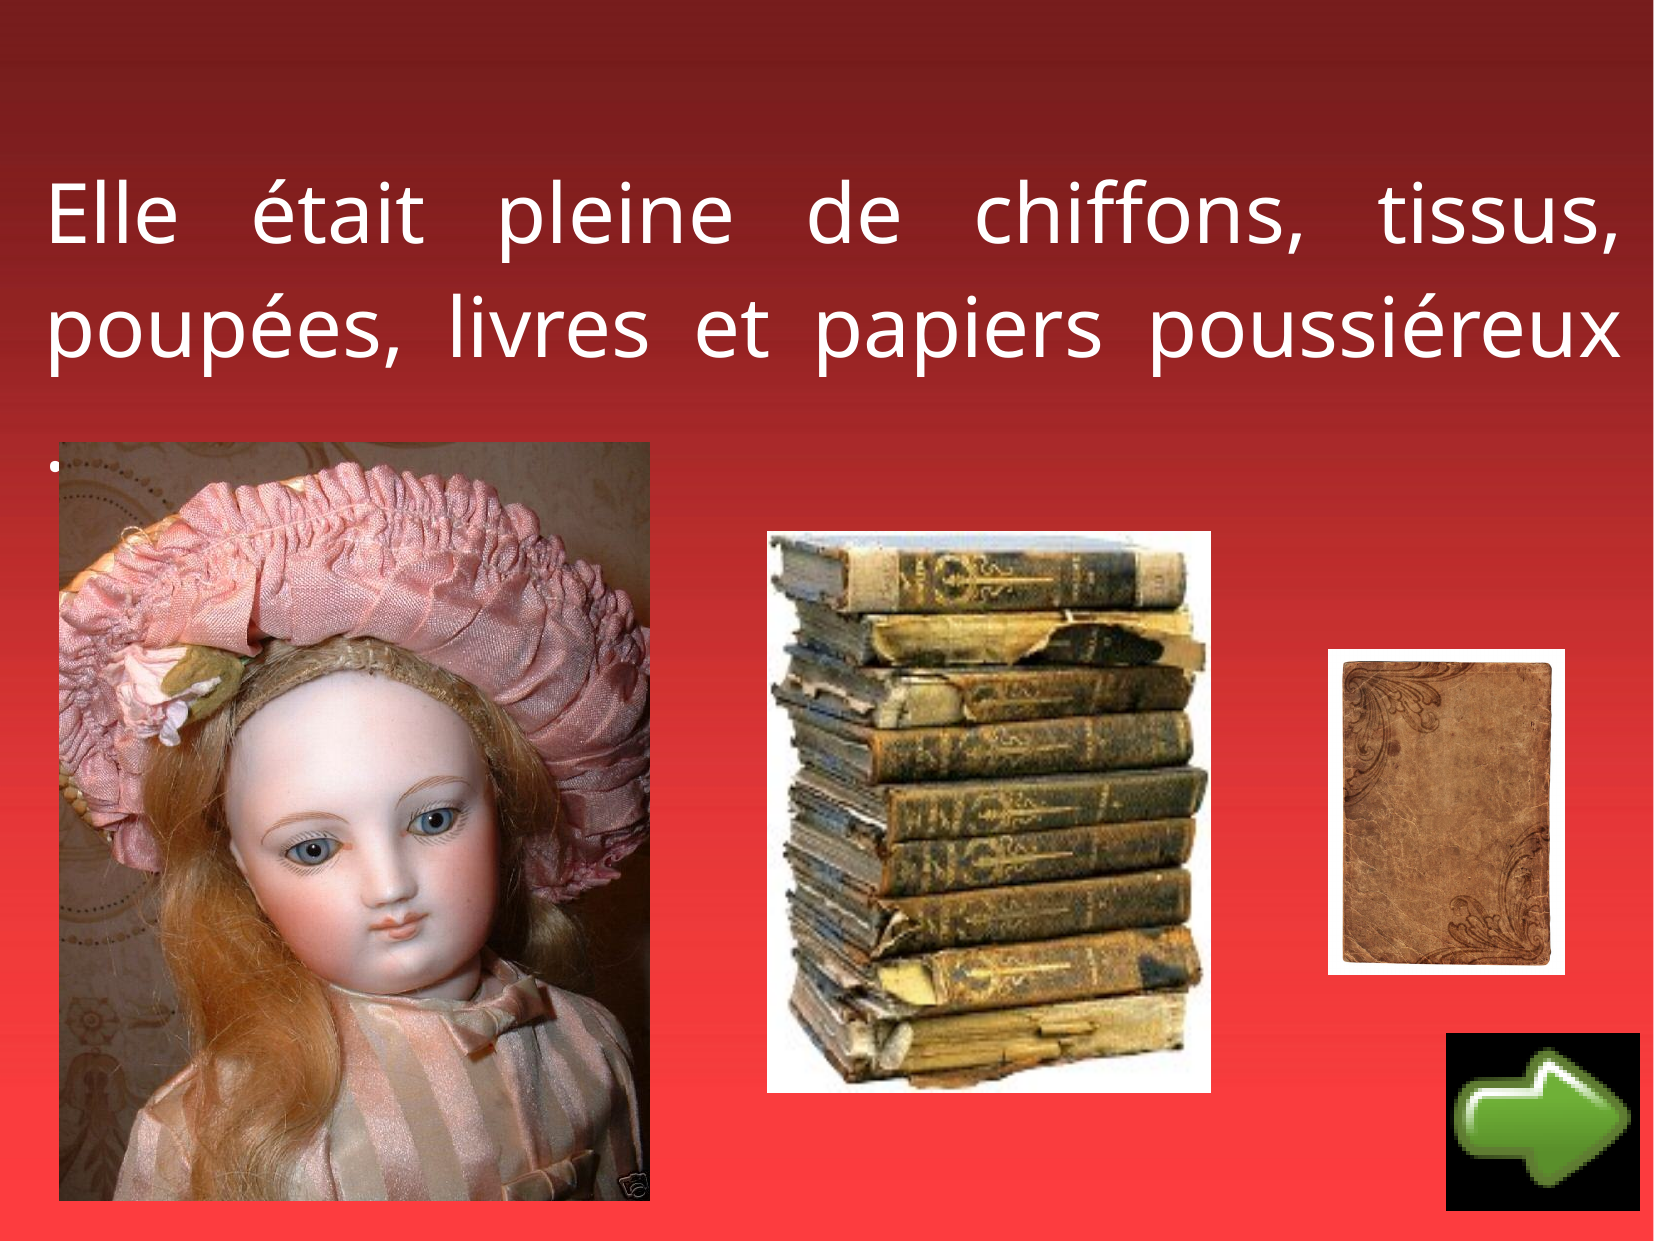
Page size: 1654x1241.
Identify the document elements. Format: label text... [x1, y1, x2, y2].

text_box Elle était pleine de chiffons, tissus, poupées, livres et papiers poussiéreux … [29, 147, 1639, 444]
picture [0, 0, 1654, 1241]
